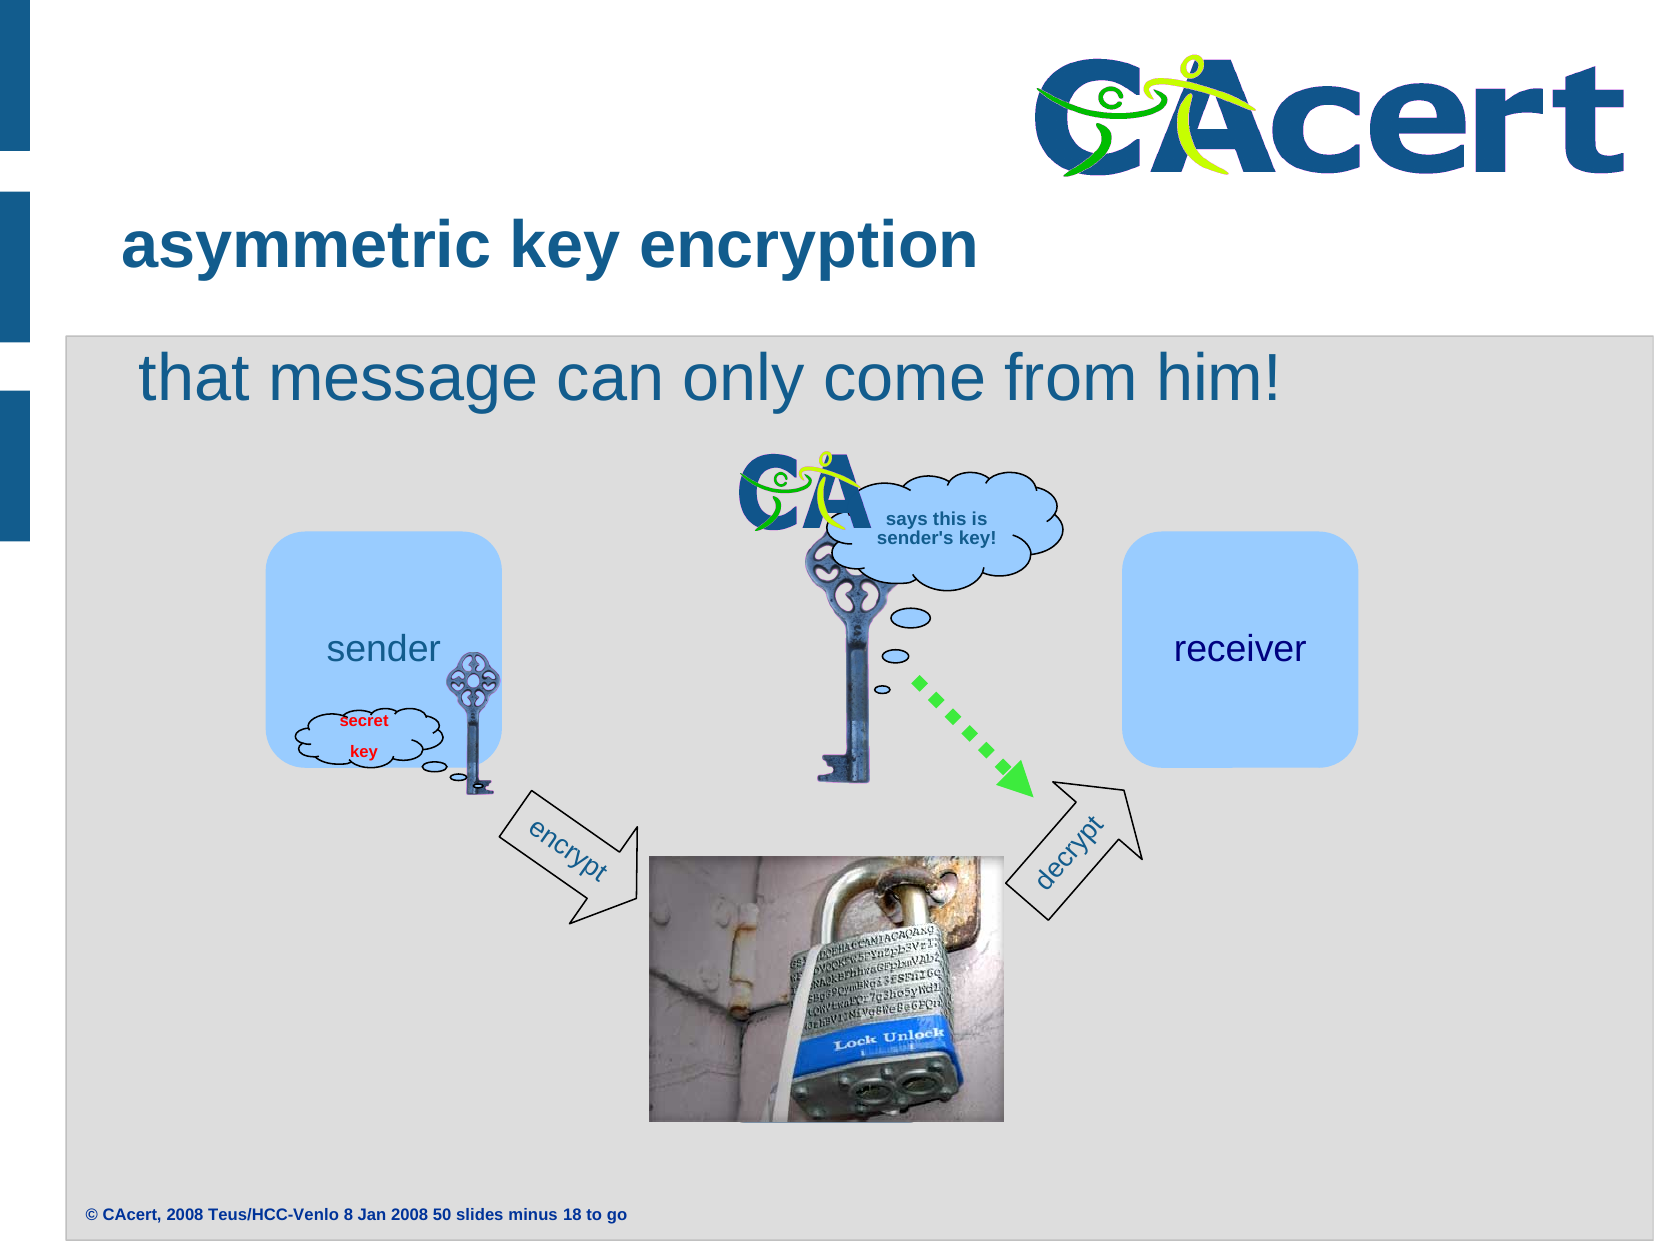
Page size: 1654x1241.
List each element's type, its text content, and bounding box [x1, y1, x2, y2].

text_box decrypt [1005, 781, 1143, 921]
text_box says this is sender's key! [827, 472, 1063, 591]
title asymmetric key encryption [121, 177, 1533, 316]
text_box secret key [422, 761, 447, 772]
text_box says this is sender's key! [890, 608, 931, 628]
list that message can only come from him! [121, 344, 1595, 1238]
picture [442, 649, 504, 798]
text_box sender [379, 743, 442, 768]
picture [738, 450, 916, 789]
picture [1033, 53, 1625, 178]
text_box sender [265, 531, 502, 768]
picture [649, 856, 1004, 1122]
text_box receiver [1122, 531, 1359, 768]
text_box secret key [295, 708, 444, 768]
text_box encrypt [499, 790, 638, 924]
